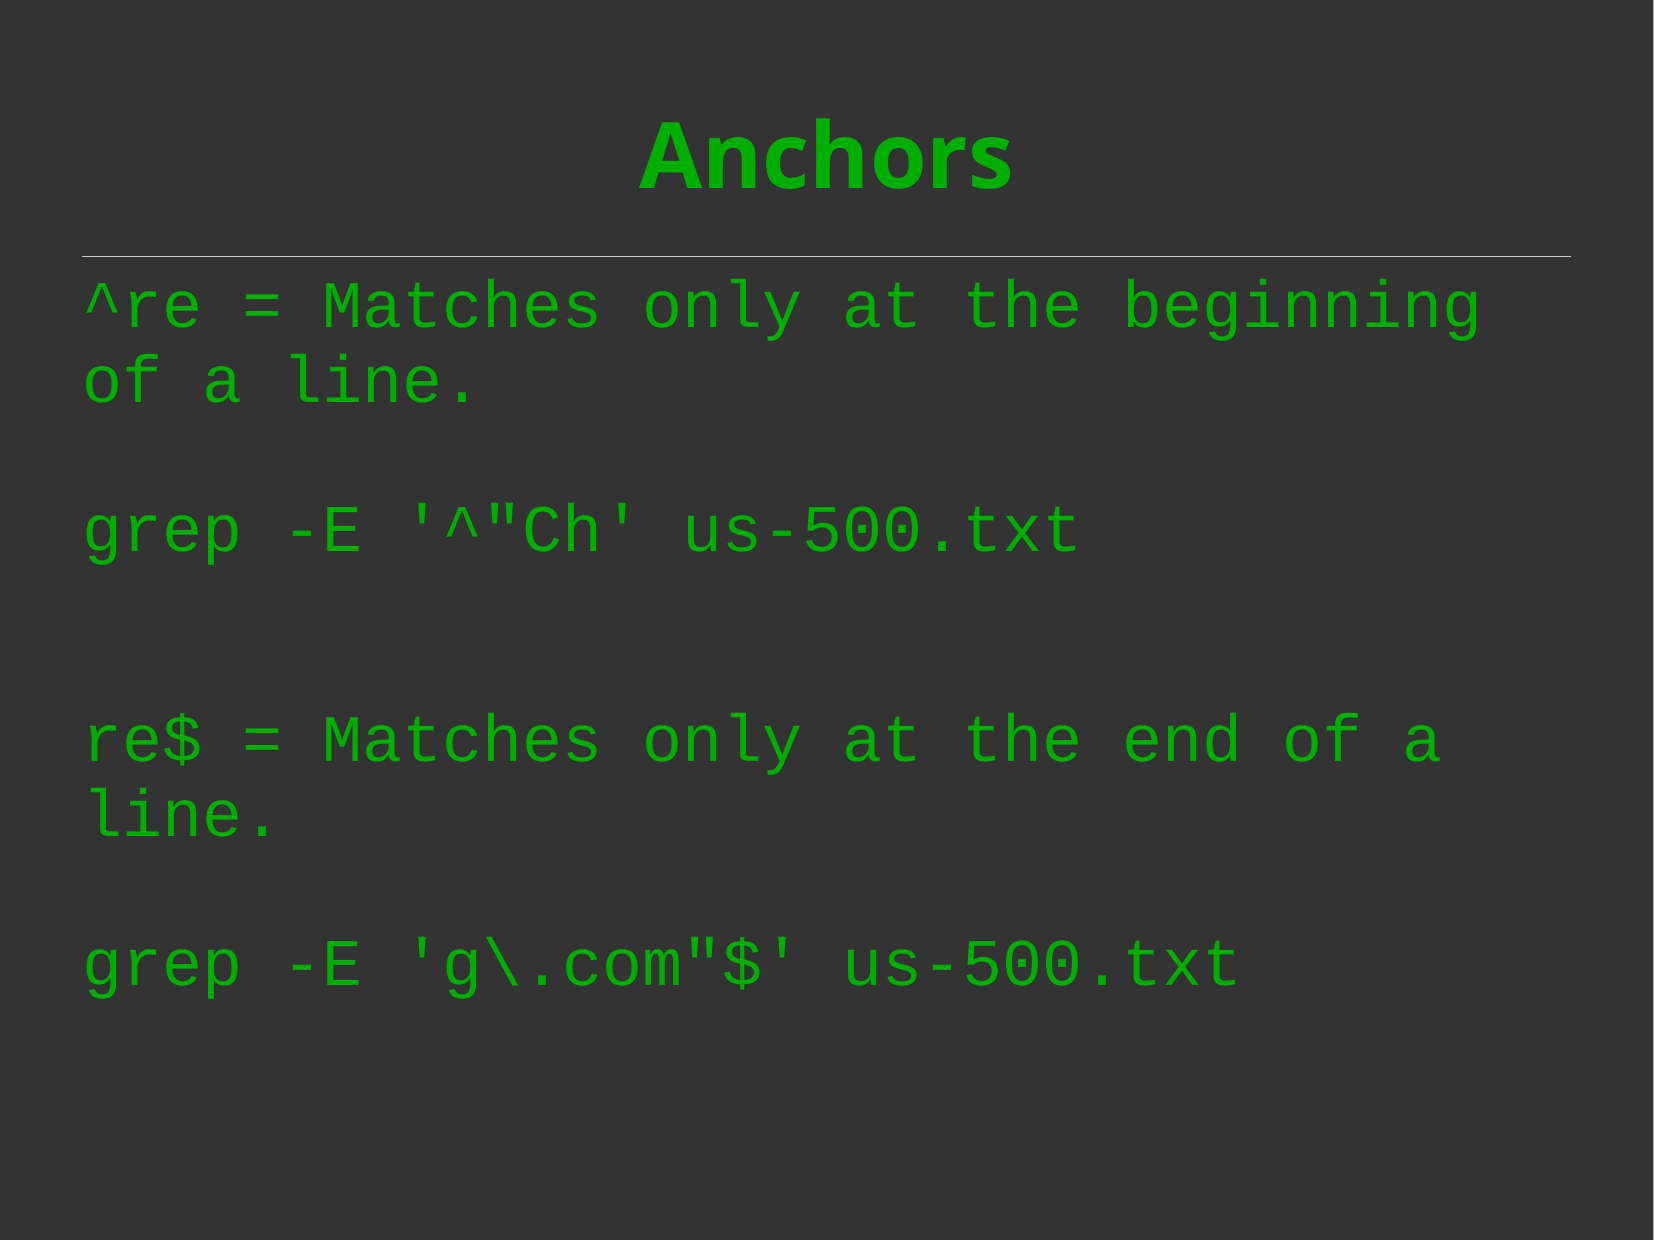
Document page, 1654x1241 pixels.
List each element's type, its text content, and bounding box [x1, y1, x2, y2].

title Anchors [82, 49, 1571, 257]
list ^re = Matches only at the beginning of a line. grep -E '^"Ch' us-500.txt re$ = Matches only at the end of a line. grep -E 'g\.com"$' us-500.txt [82, 271, 1571, 1193]
